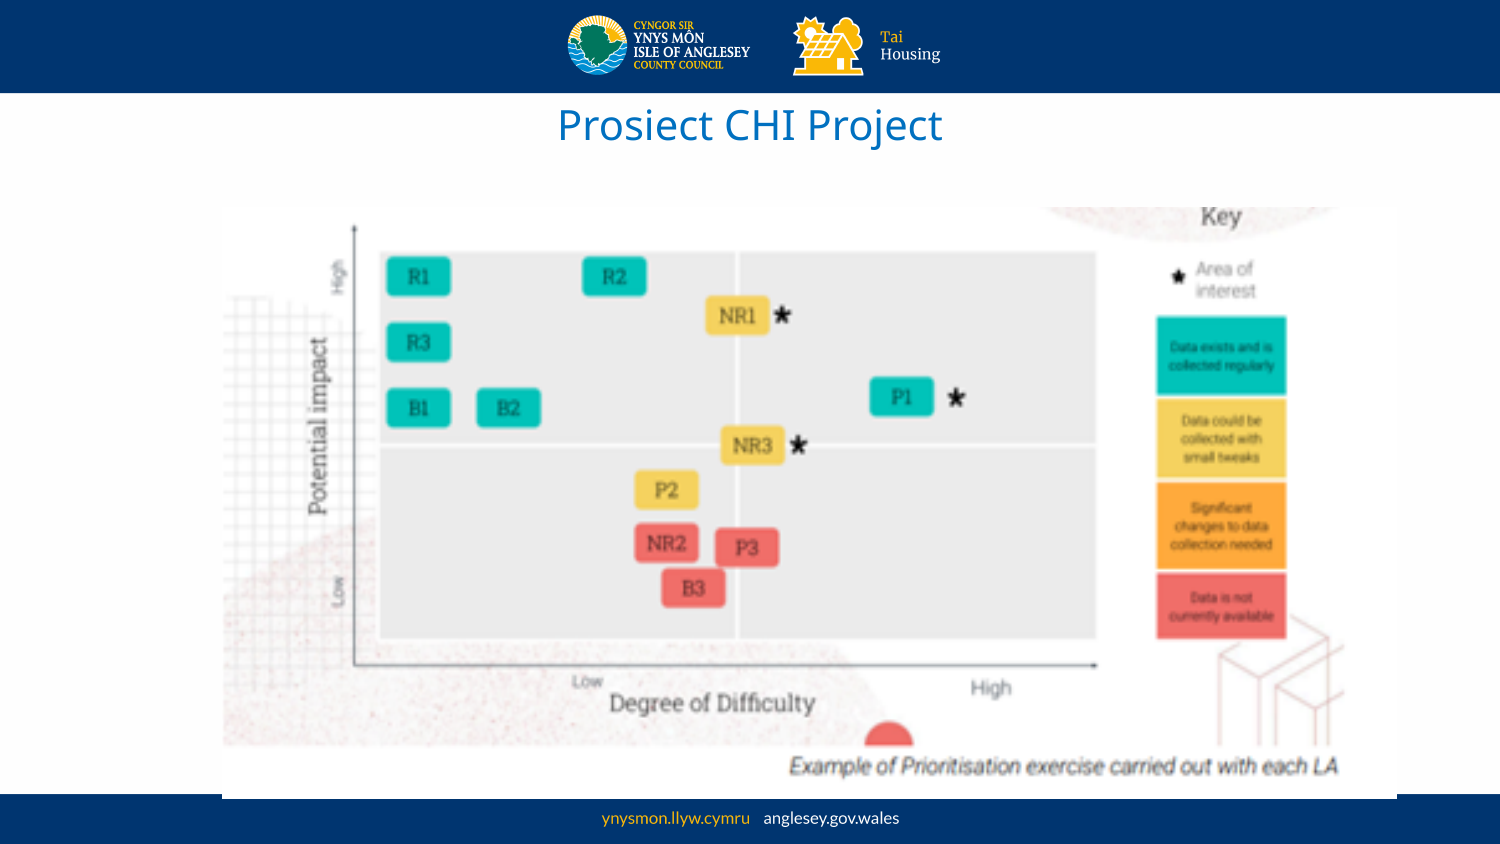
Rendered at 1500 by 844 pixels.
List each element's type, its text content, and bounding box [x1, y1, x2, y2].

title Prosiect CHI Project [103, 44, 1397, 207]
picture [222, 207, 1397, 799]
text_box [16, 194, 713, 804]
